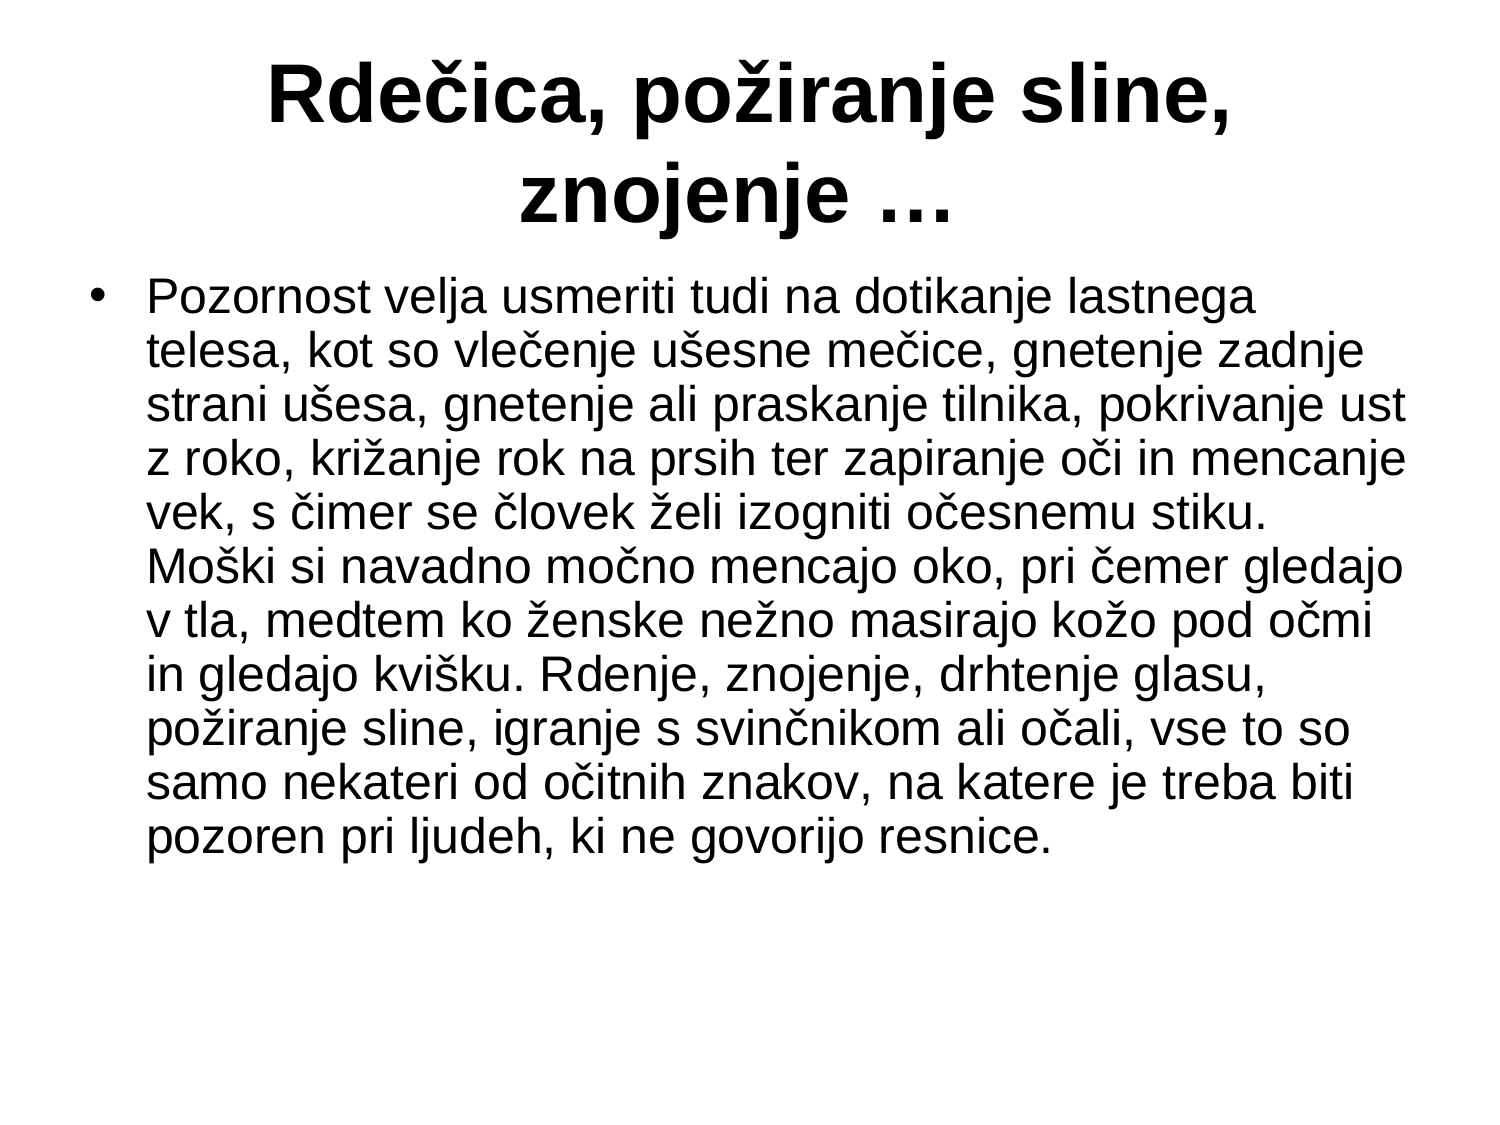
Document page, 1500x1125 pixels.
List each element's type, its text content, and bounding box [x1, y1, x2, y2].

list Pozornost velja usmeriti tudi na dotikanje lastnega telesa, kot so vlečenje ušesne mečice, gnetenje zadnje strani ušesa, gnetenje ali praskanje tilnika, pokrivanje ust z roko, križanje rok na prsih ter zapiranje oči in mencanje vek, s čimer se človek želi izogniti očesnemu stiku. Moški si navadno močno mencajo oko, pri čemer gledajo v tla, medtem ko ženske nežno masirajo kožo pod očmi in gledajo kvišku. Rdenje, znojenje, drhtenje glasu, požiranje sline, igranje s svinčnikom ali očali, vse to so samo nekateri od očitnih znakov, na katere je treba biti pozoren pri ljudeh, ki ne govorijo resnice. [75, 262, 1426, 1006]
title Rdečica, požiranje sline, znojenje … [75, 31, 1426, 247]
